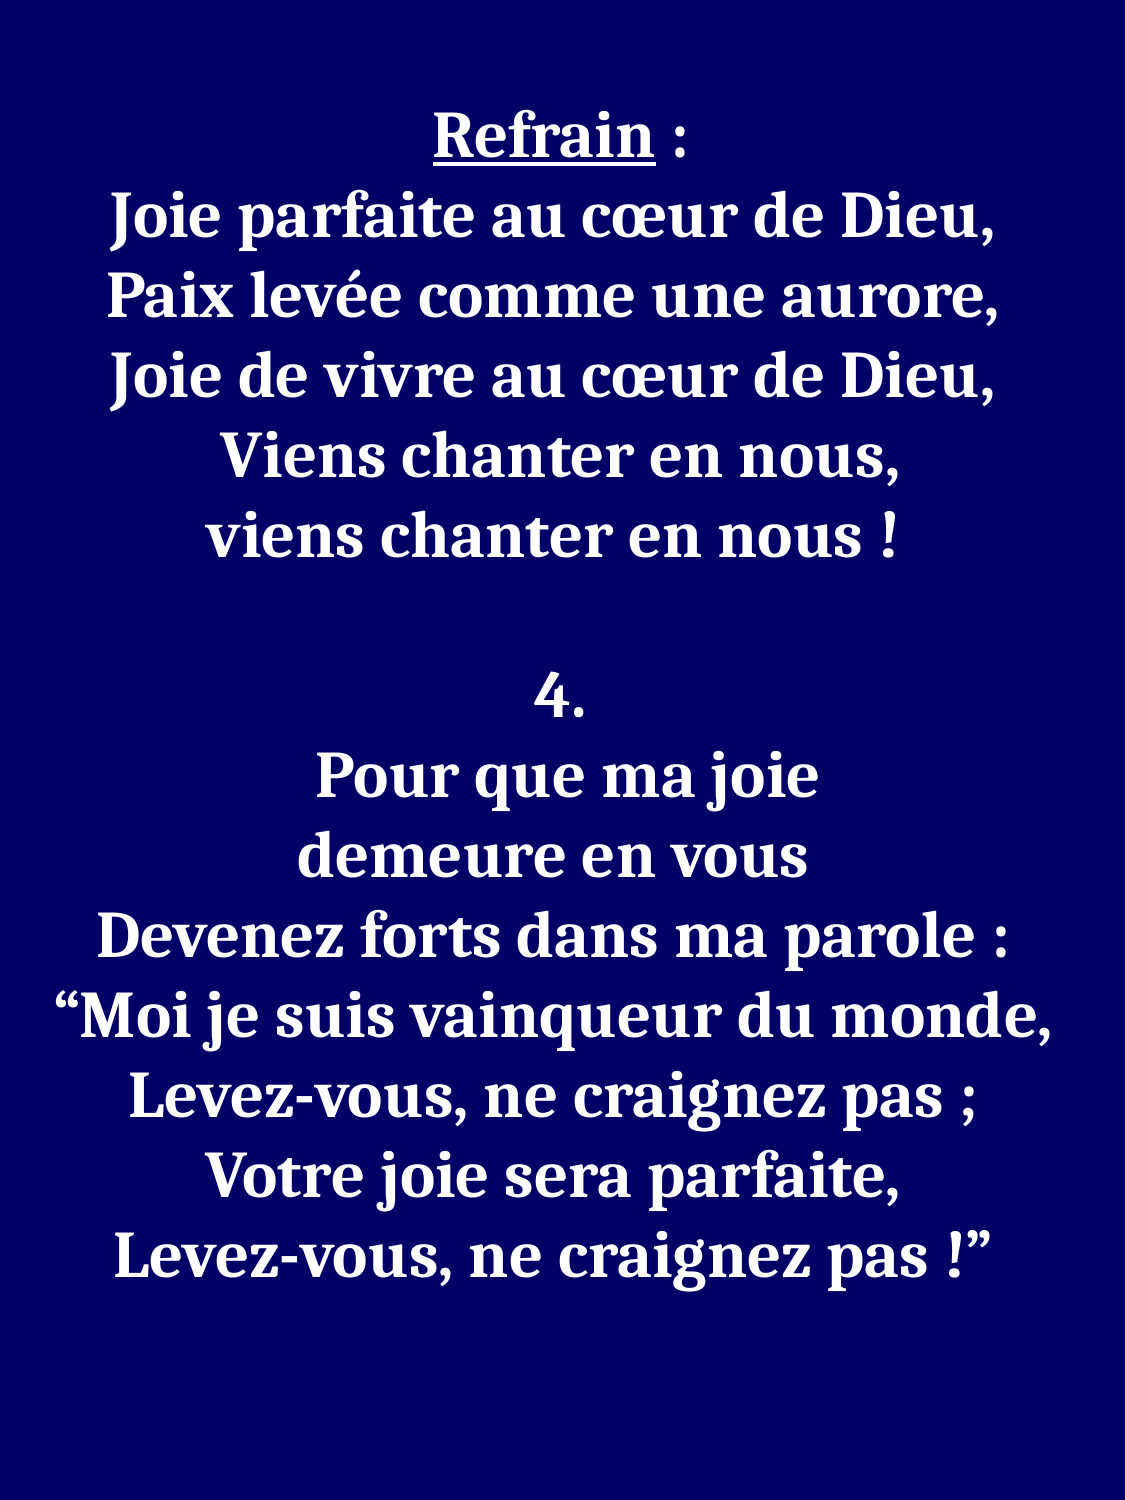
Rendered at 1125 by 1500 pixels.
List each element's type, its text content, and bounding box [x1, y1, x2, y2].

text_box Refrain : Joie parfaite au cœur de Dieu, Paix levée comme une aurore, Joie de vivre au cœur de Dieu, Viens chanter en nous, viens chanter en nous ! 4. Pour que ma joie demeure en vous Devenez forts dans ma parole : “Moi je suis vainqueur du monde, Levez-vous, ne craignez pas ; Votre joie sera parfaite, Levez-vous, ne craignez pas !” [23, 23, 1099, 1299]
